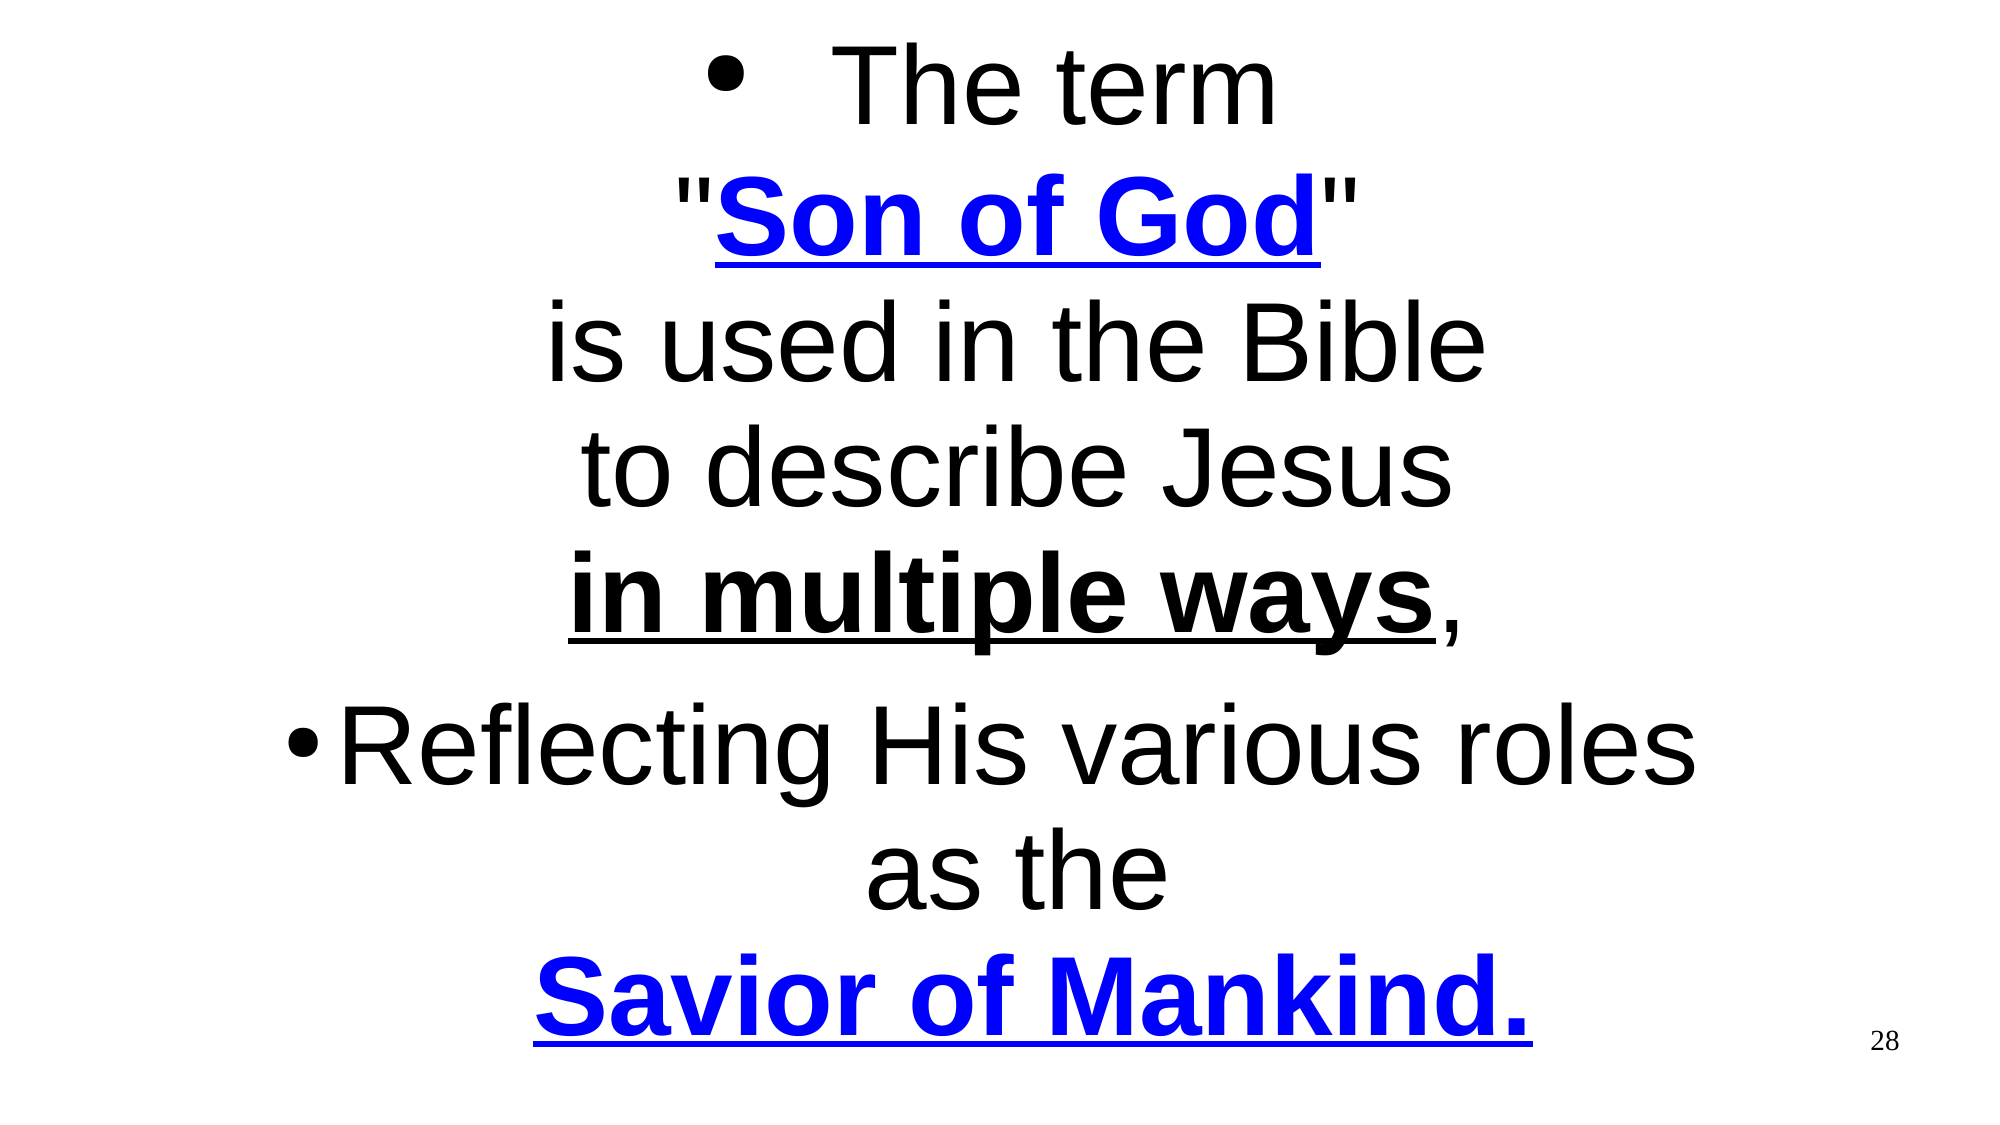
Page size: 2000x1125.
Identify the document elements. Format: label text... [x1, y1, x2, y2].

list The term "Son of God" is used in the Bible to describe Jesus in multiple ways, Reflecting His various roles as the Savior of Mankind. [0, 0, 1996, 1123]
